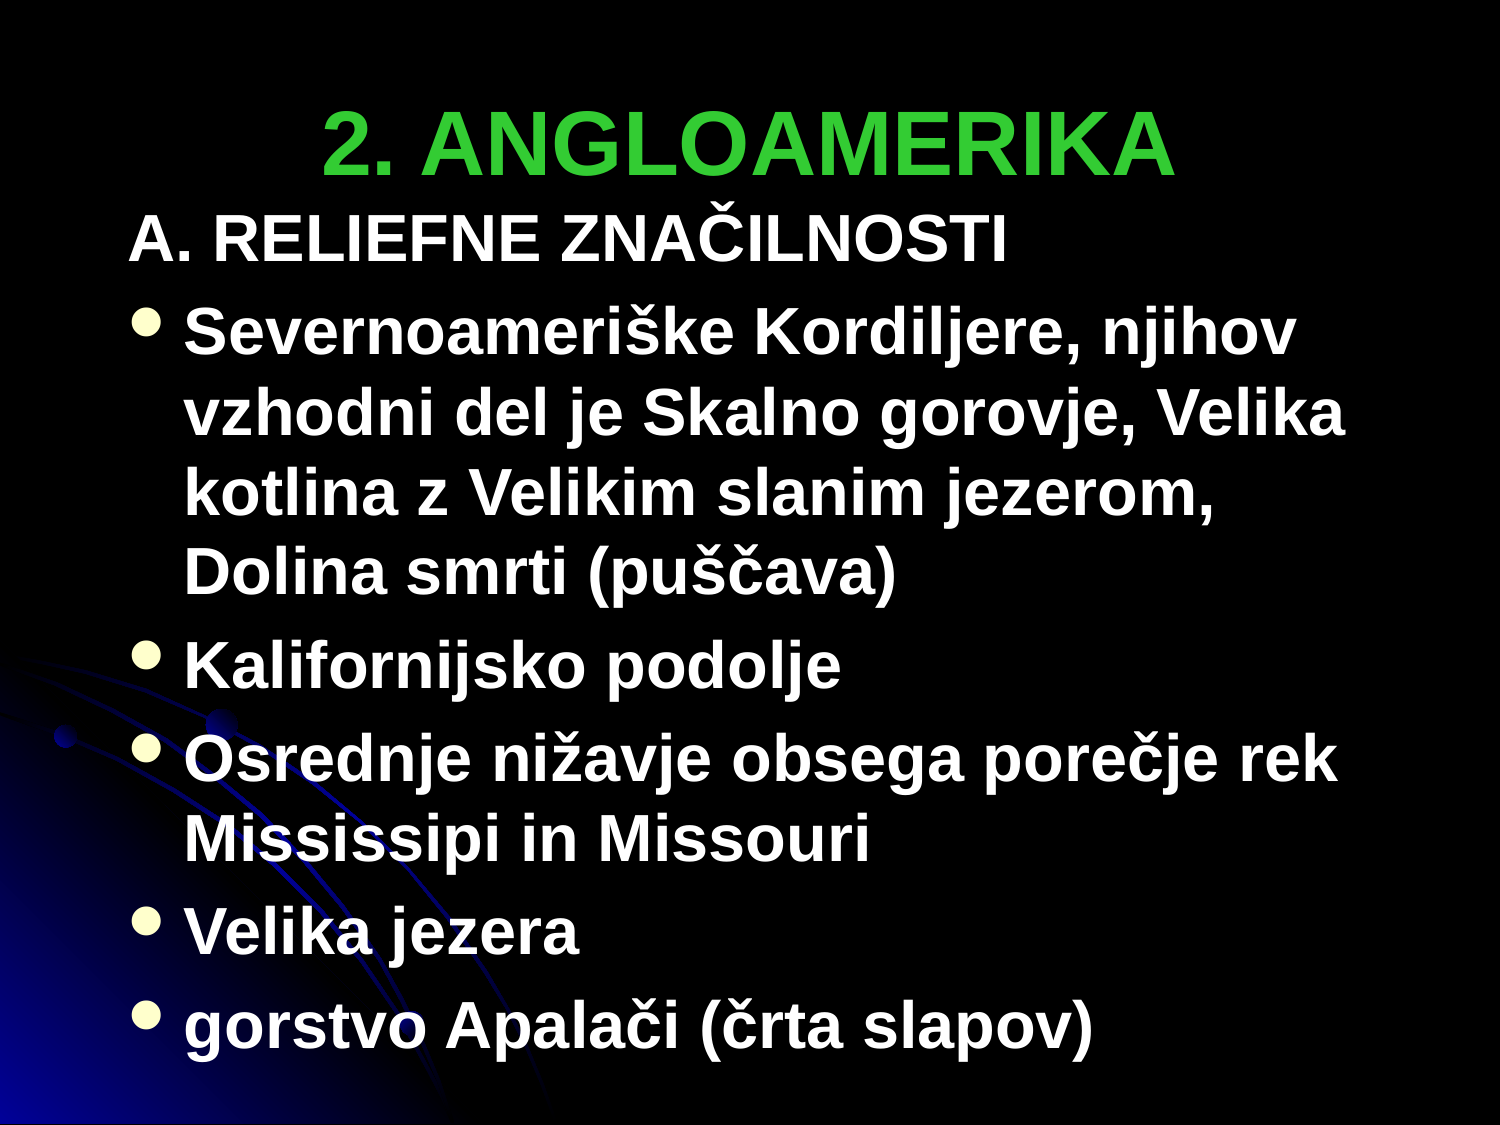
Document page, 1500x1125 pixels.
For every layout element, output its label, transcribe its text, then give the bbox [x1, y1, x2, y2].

title 2. ANGLOAMERIKA [75, 45, 1425, 233]
list A. RELIEFNE ZNAČILNOSTI Severnoameriške Kordiljere, njihov vzhodni del je Skalno gorovje, Velika kotlina z Velikim slanim jezerom, Dolina smrti (puščava) Kalifornijsko podolje Osrednje nižavje obsega porečje rek Mississipi in Missouri Velika jezera gorstvo Apalači (črta slapov) [112, 187, 1388, 863]
